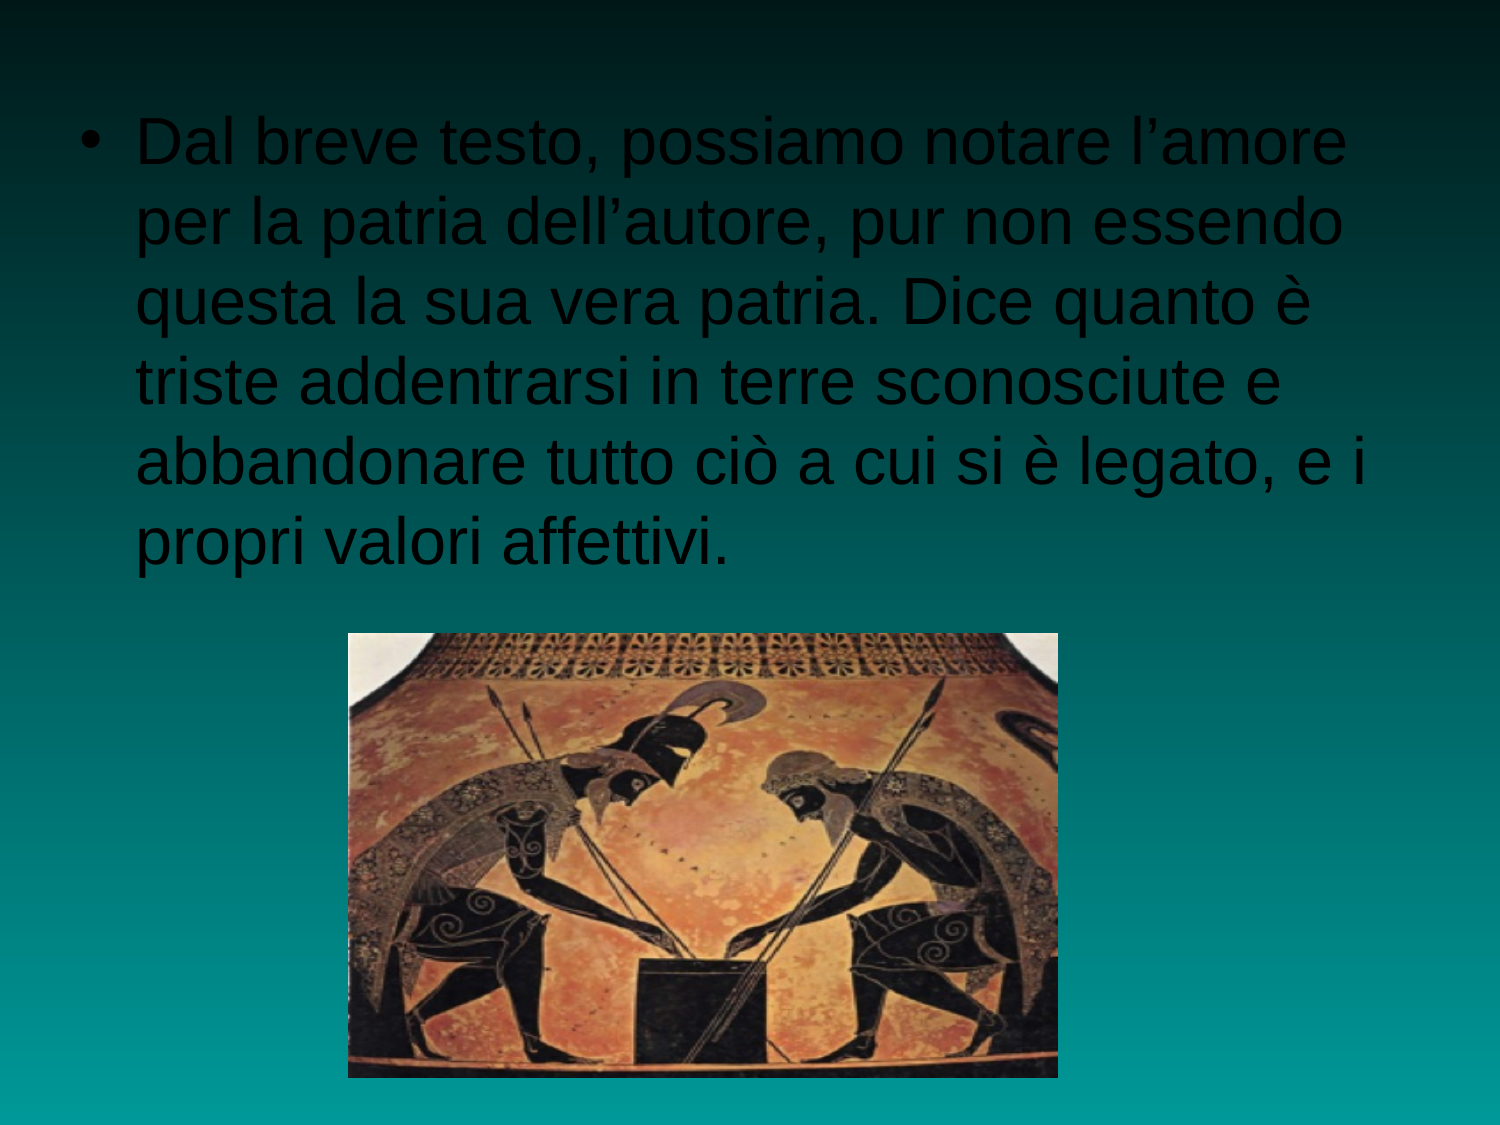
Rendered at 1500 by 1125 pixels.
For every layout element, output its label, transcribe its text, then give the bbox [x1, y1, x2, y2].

picture [348, 633, 1058, 1078]
list Dal breve testo, possiamo notare l’amore per la patria dell’autore, pur non essendo questa la sua vera patria. Dice quanto è triste addentrarsi in terre sconosciute e abbandonare tutto ciò a cui si è legato, e i propri valori affettivi. [64, 90, 1415, 833]
